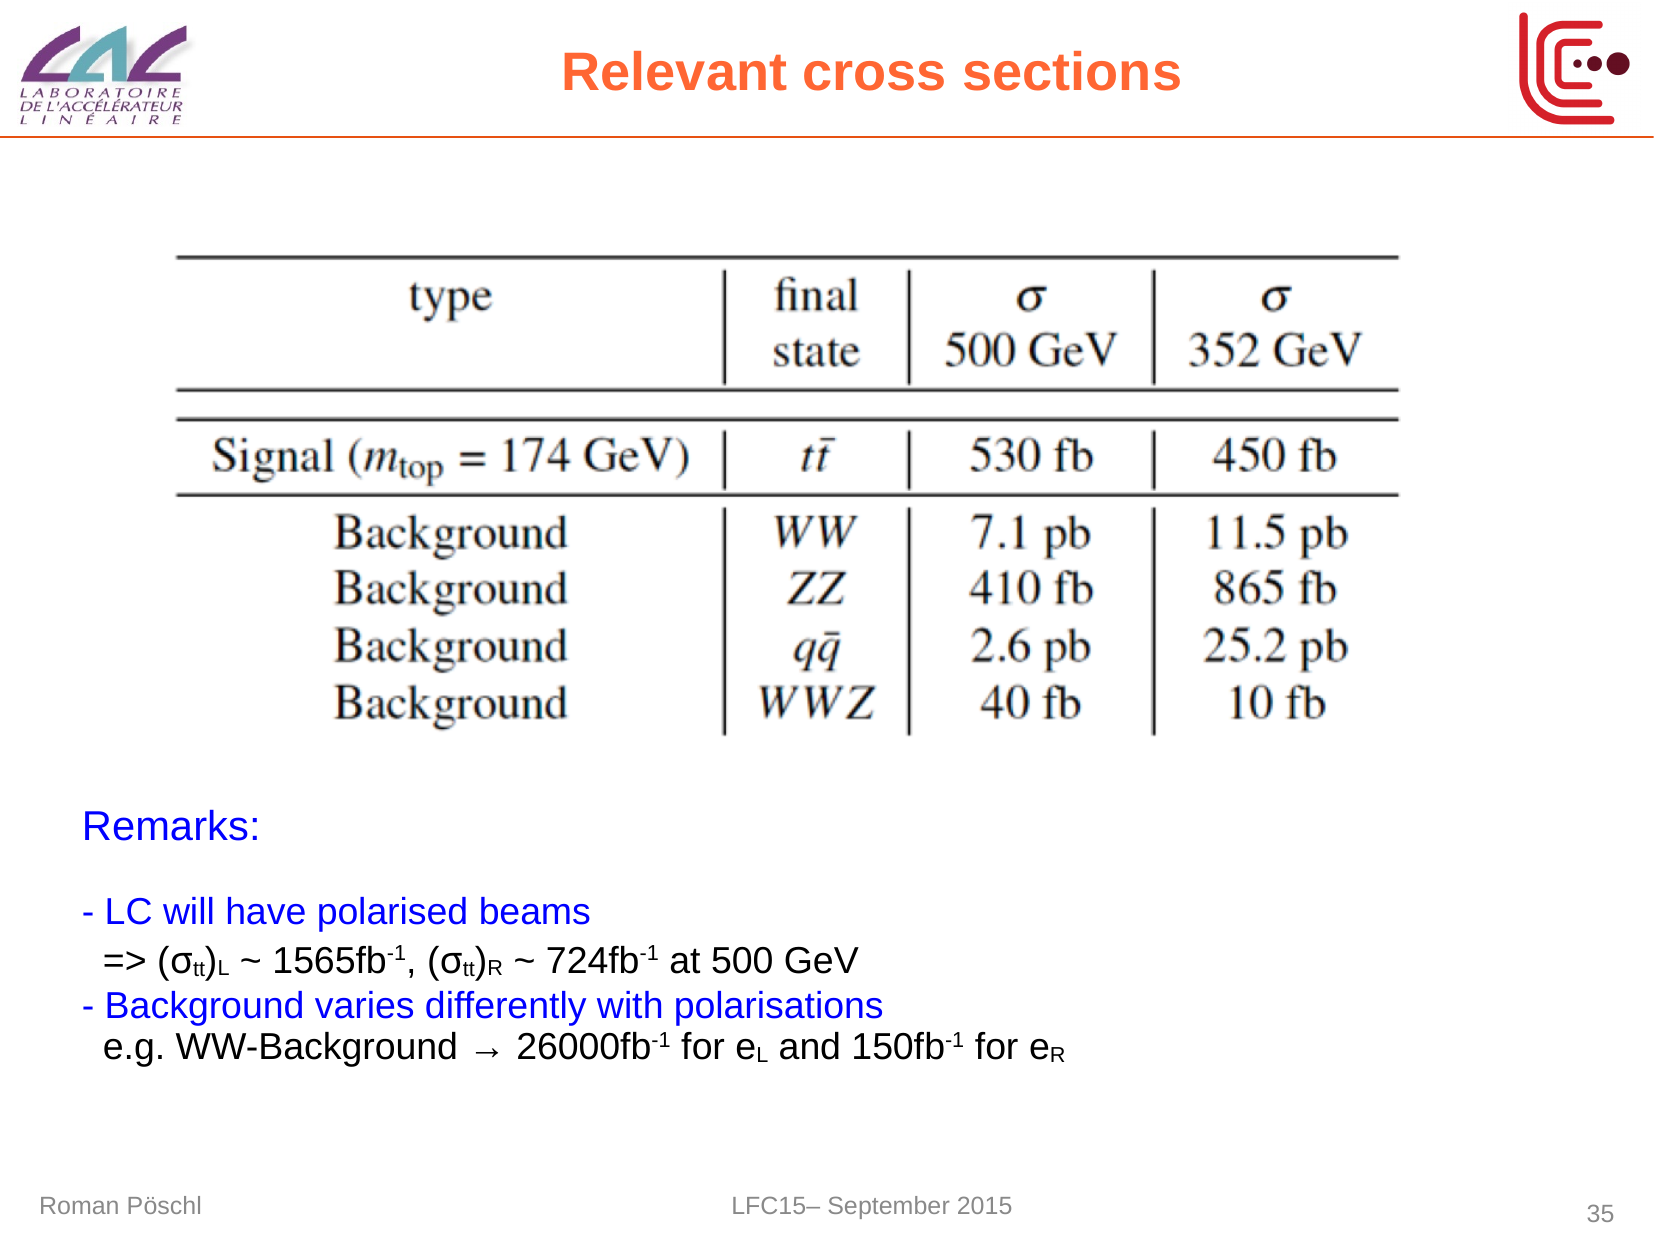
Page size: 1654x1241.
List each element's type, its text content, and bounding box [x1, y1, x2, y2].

picture [147, 224, 1450, 777]
picture [17, 22, 199, 127]
text_box Remarks: - LC will have polarised beams => (σtt)L ~ 1565fb-1, (σtt)R ~ 724fb-1 at 500 GeV - Background varies differently with polarisations e.g. WW-Background → 26000fb-1 for eL and 150fb-1 for eR [67, 795, 1643, 1118]
title Relevant cross sections [128, 29, 1617, 113]
picture [1508, 2, 1641, 135]
